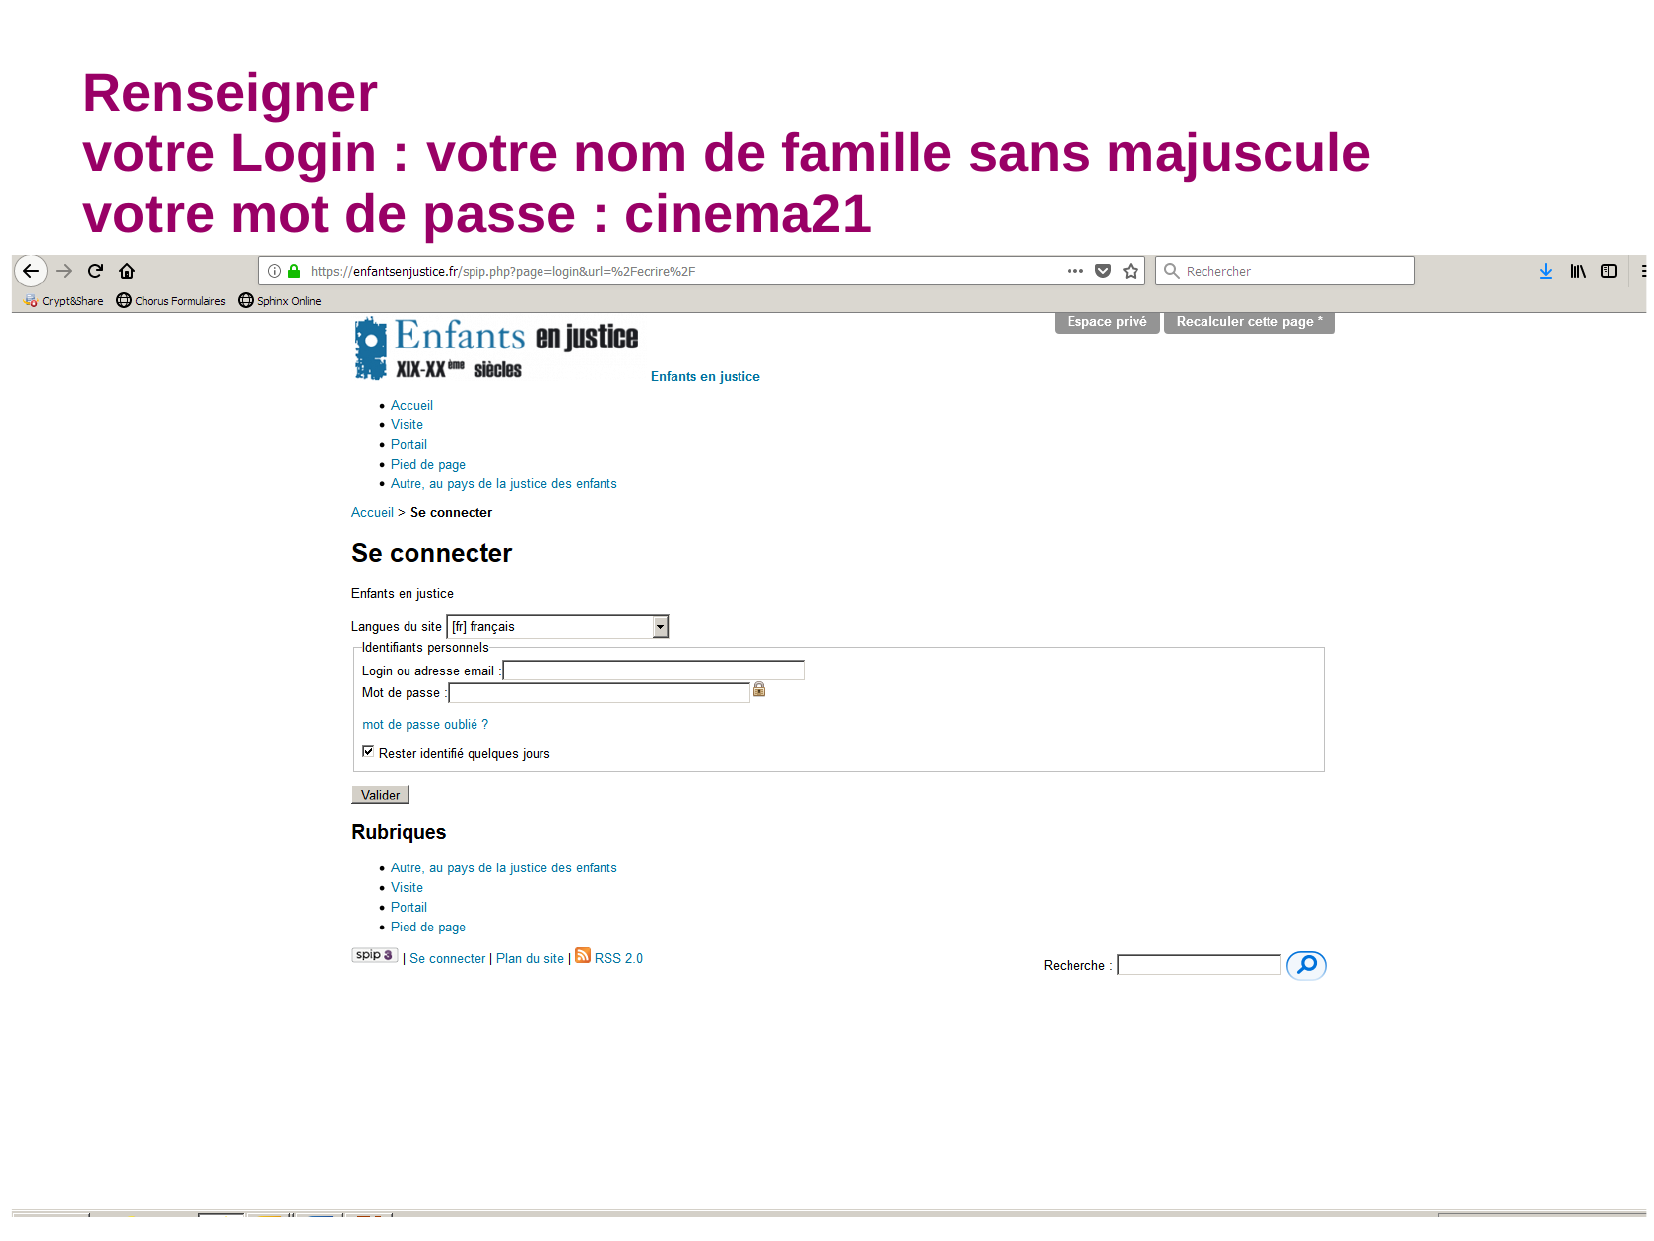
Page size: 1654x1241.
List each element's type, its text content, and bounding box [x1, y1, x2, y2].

picture [11, 255, 1647, 1217]
title Renseigner votre Login : votre nom de famille sans majuscule votre mot de passe : cinema21 [82, 49, 1571, 255]
